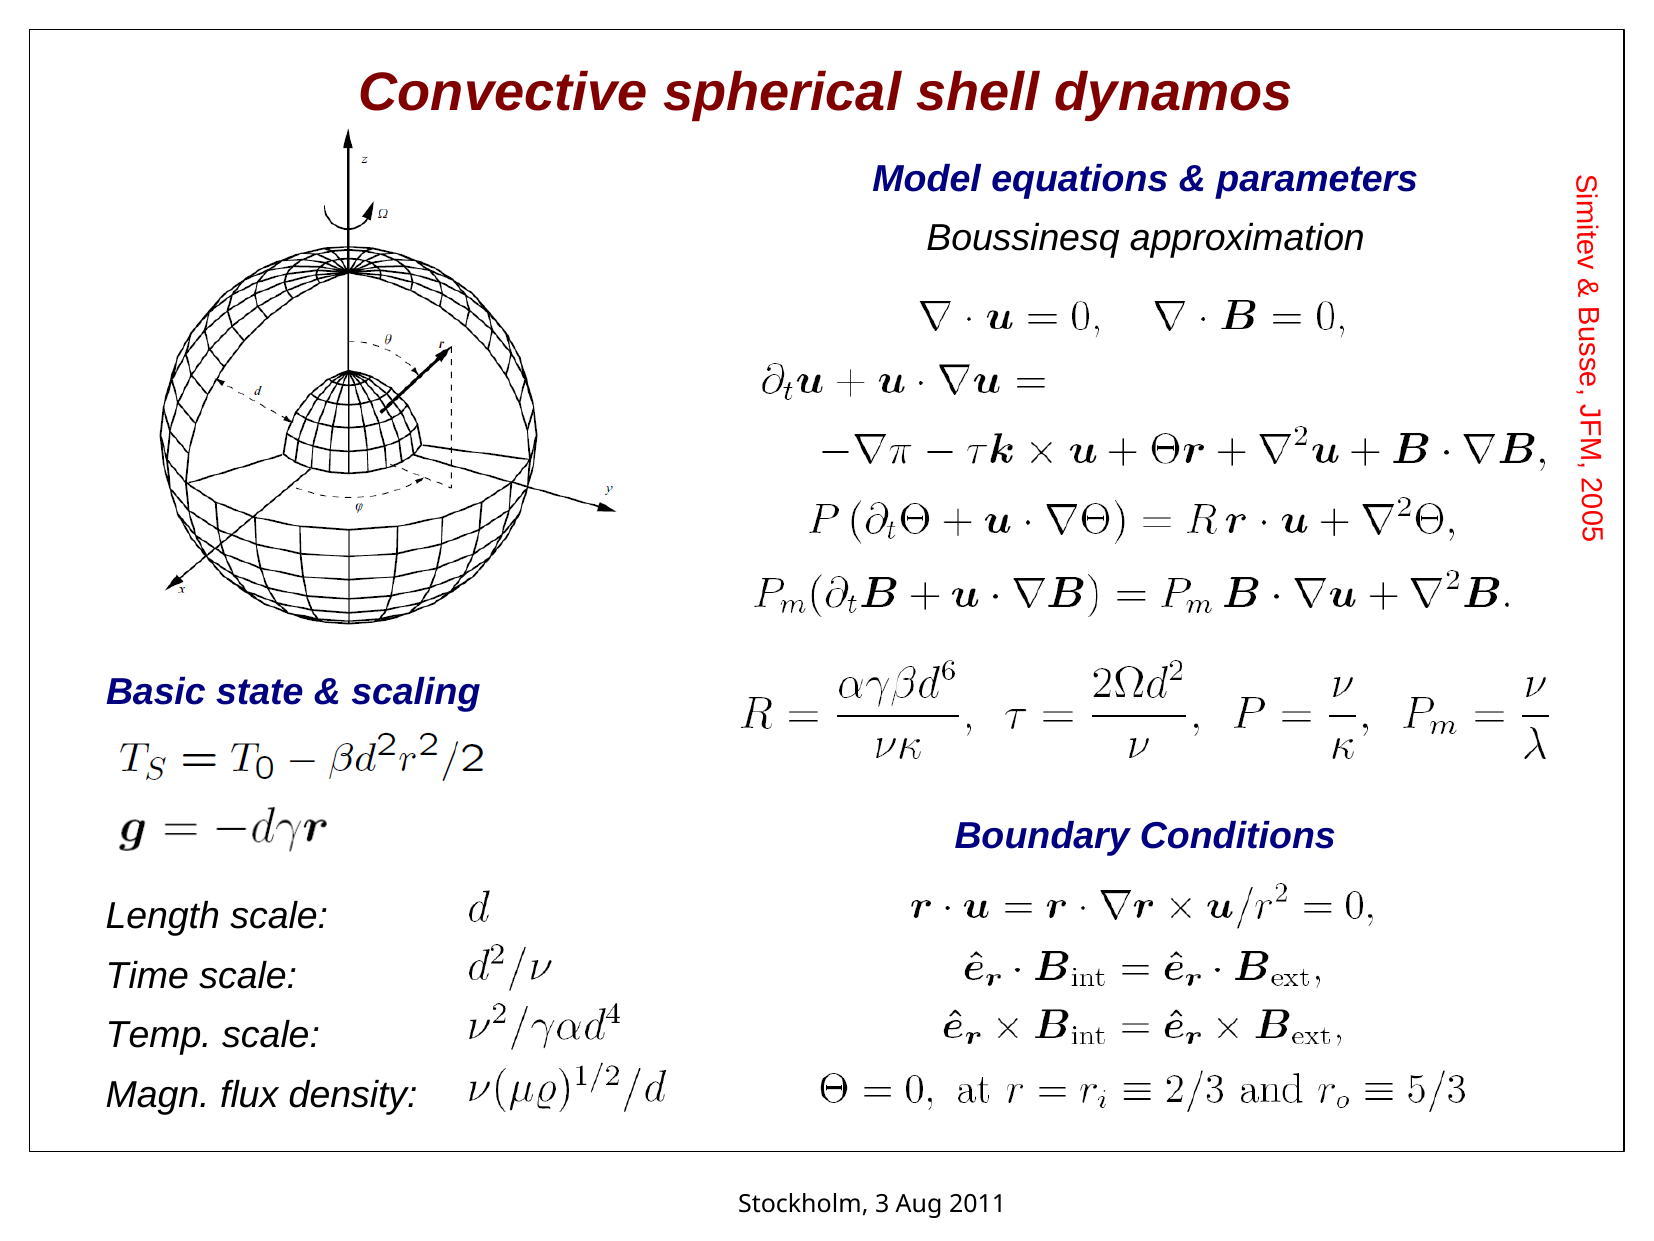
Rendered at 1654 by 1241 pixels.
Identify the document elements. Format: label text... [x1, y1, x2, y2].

picture [452, 881, 680, 1118]
picture [733, 283, 1558, 626]
text_box Boundary Conditions [939, 805, 1352, 863]
text_box Model equations & parameters [857, 147, 1434, 205]
picture [105, 801, 337, 861]
text_box Convective spherical shell dynamos [343, 50, 1310, 127]
text_box Length scale: Time scale: Temp. scale: Magn. flux density: [90, 885, 433, 1122]
picture [808, 874, 1483, 1118]
picture [140, 121, 626, 629]
picture [105, 726, 506, 792]
text_box Simitev & Busse, JFM, 2005 [1563, 159, 1619, 560]
text_box Basic state & scaling [91, 661, 499, 719]
text_box Stockholm, 3 Aug 2011 [723, 1172, 930, 1226]
text_box Boussinesq approximation [911, 206, 1380, 264]
picture [718, 652, 1573, 772]
